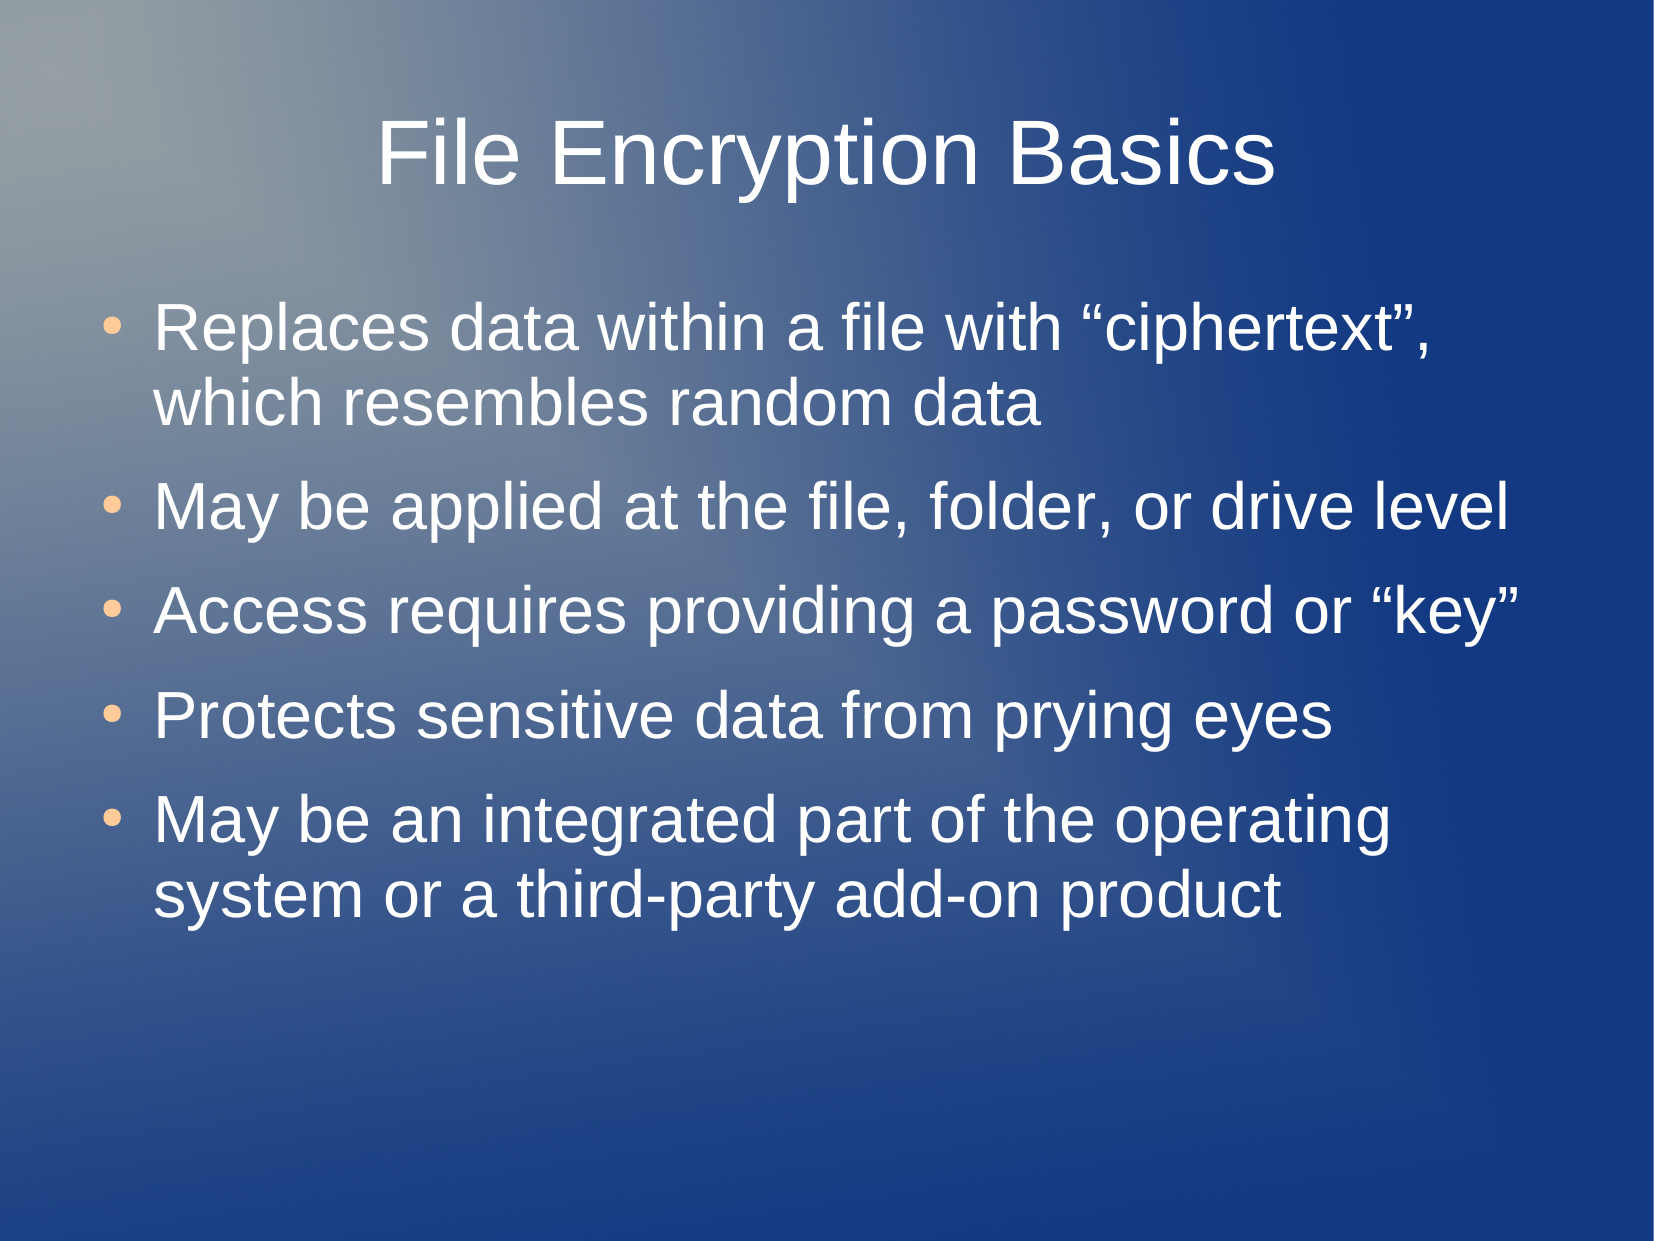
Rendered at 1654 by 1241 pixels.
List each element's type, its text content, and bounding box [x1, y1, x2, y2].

title File Encryption Basics [82, 49, 1571, 257]
picture [0, 0, 1654, 1241]
list Replaces data within a file with “ciphertext”, which resembles random data May be applied at the file, folder, or drive level Access requires providing a password or “key” Protects sensitive data from prying eyes May be an integrated part of the operating system or a third-party add-on product [82, 290, 1571, 1109]
